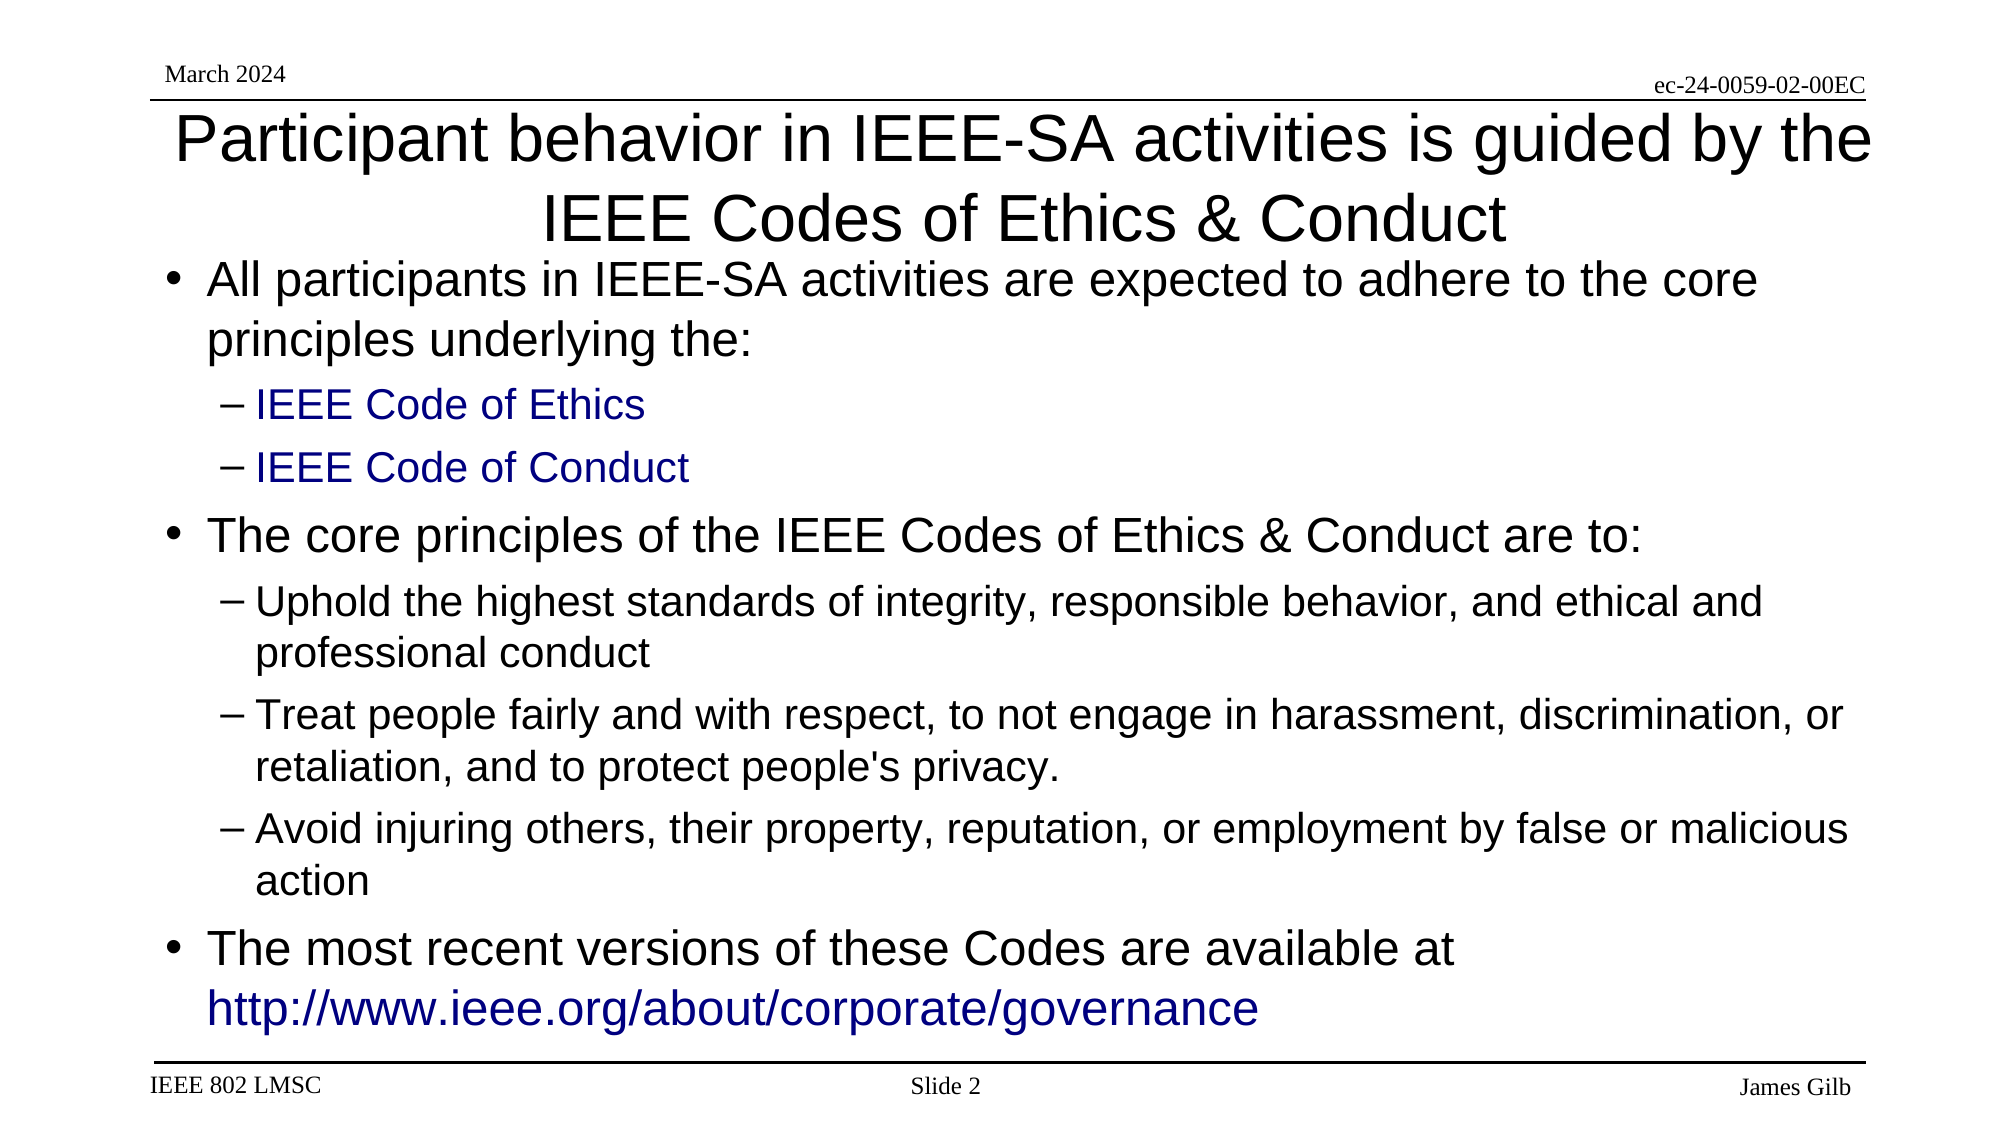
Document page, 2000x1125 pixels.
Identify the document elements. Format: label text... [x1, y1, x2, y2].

list All participants in IEEE-SA activities are expected to adhere to the core principles underlying the: IEEE Code of Ethics IEEE Code of Conduct The core principles of the IEEE Codes of Ethics & Conduct are to: Uphold the highest standards of integrity, responsible behavior, and ethical and professional conduct Treat people fairly and with respect, to not engage in harassment, discrimination, or retaliation, and to protect people's privacy. Avoid injuring others, their property, reputation, or employment by false or malicious action The most recent versions of these Codes are available at http://www.ieee.org/about/corporate/governance [149, 239, 1900, 1051]
title Participant behavior in IEEE-SA activities is guided by the IEEE Codes of Ethics & Conduct [149, 87, 1900, 239]
